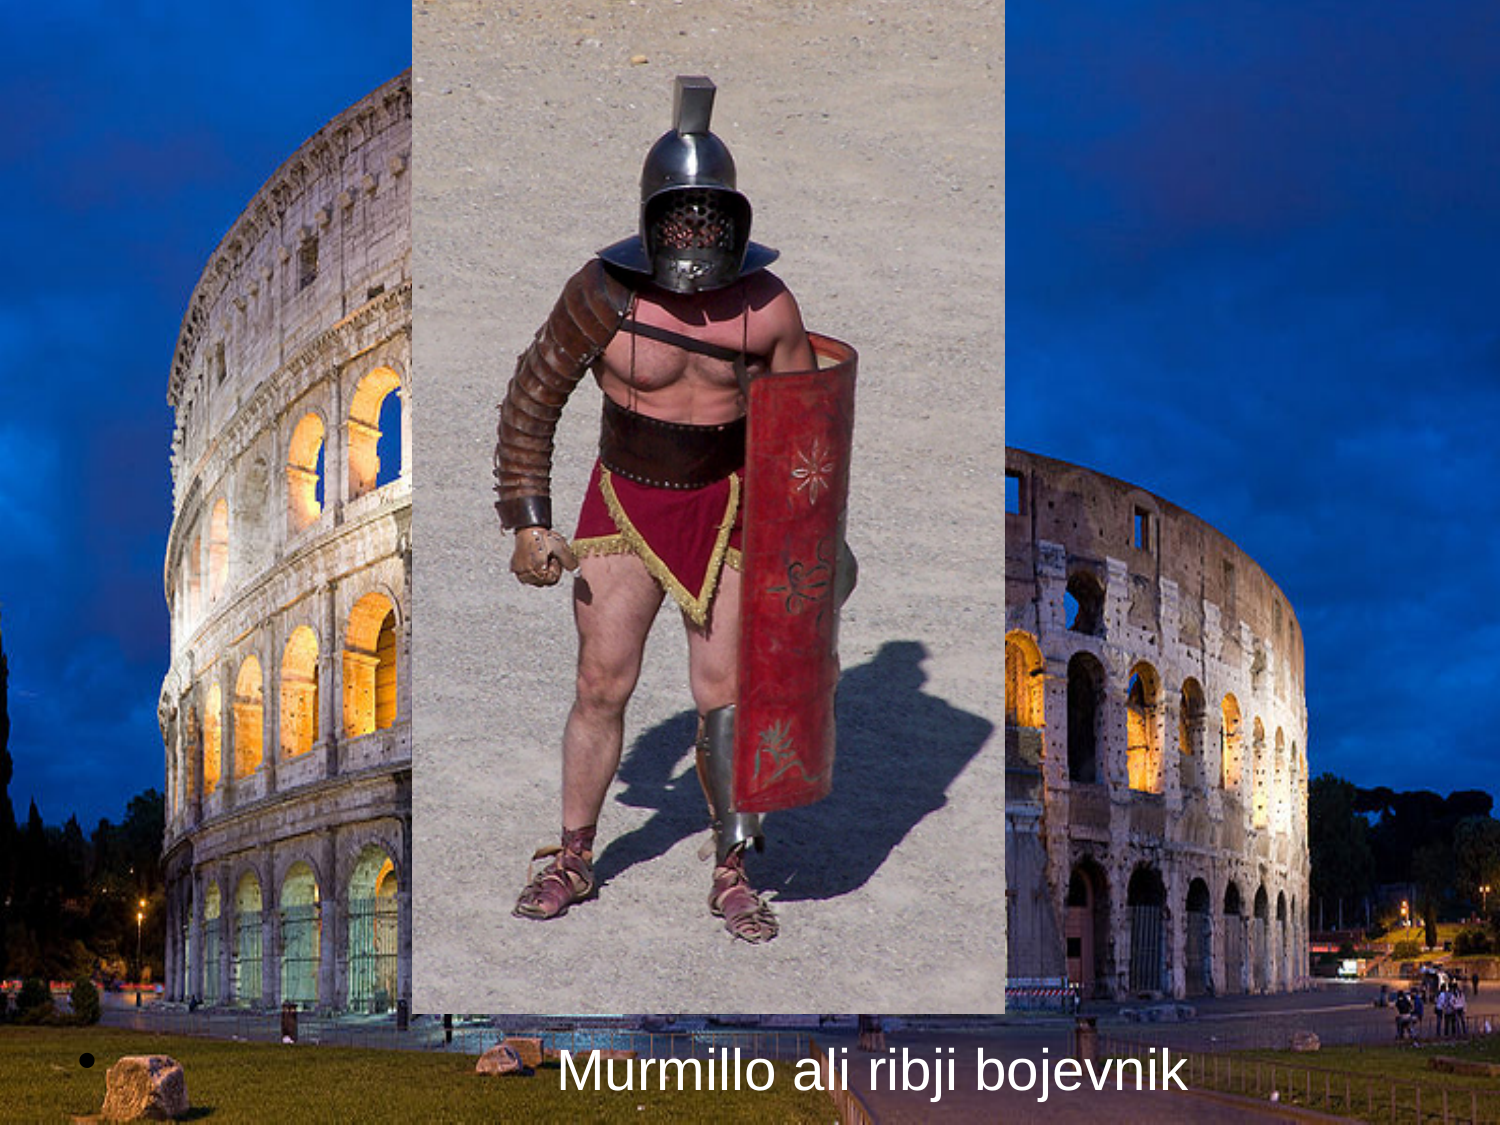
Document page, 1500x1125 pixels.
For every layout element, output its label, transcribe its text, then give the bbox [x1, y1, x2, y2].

list Murmillo ali ribji bojevnik [62, 1025, 1413, 1125]
picture [0, 0, 1500, 1125]
